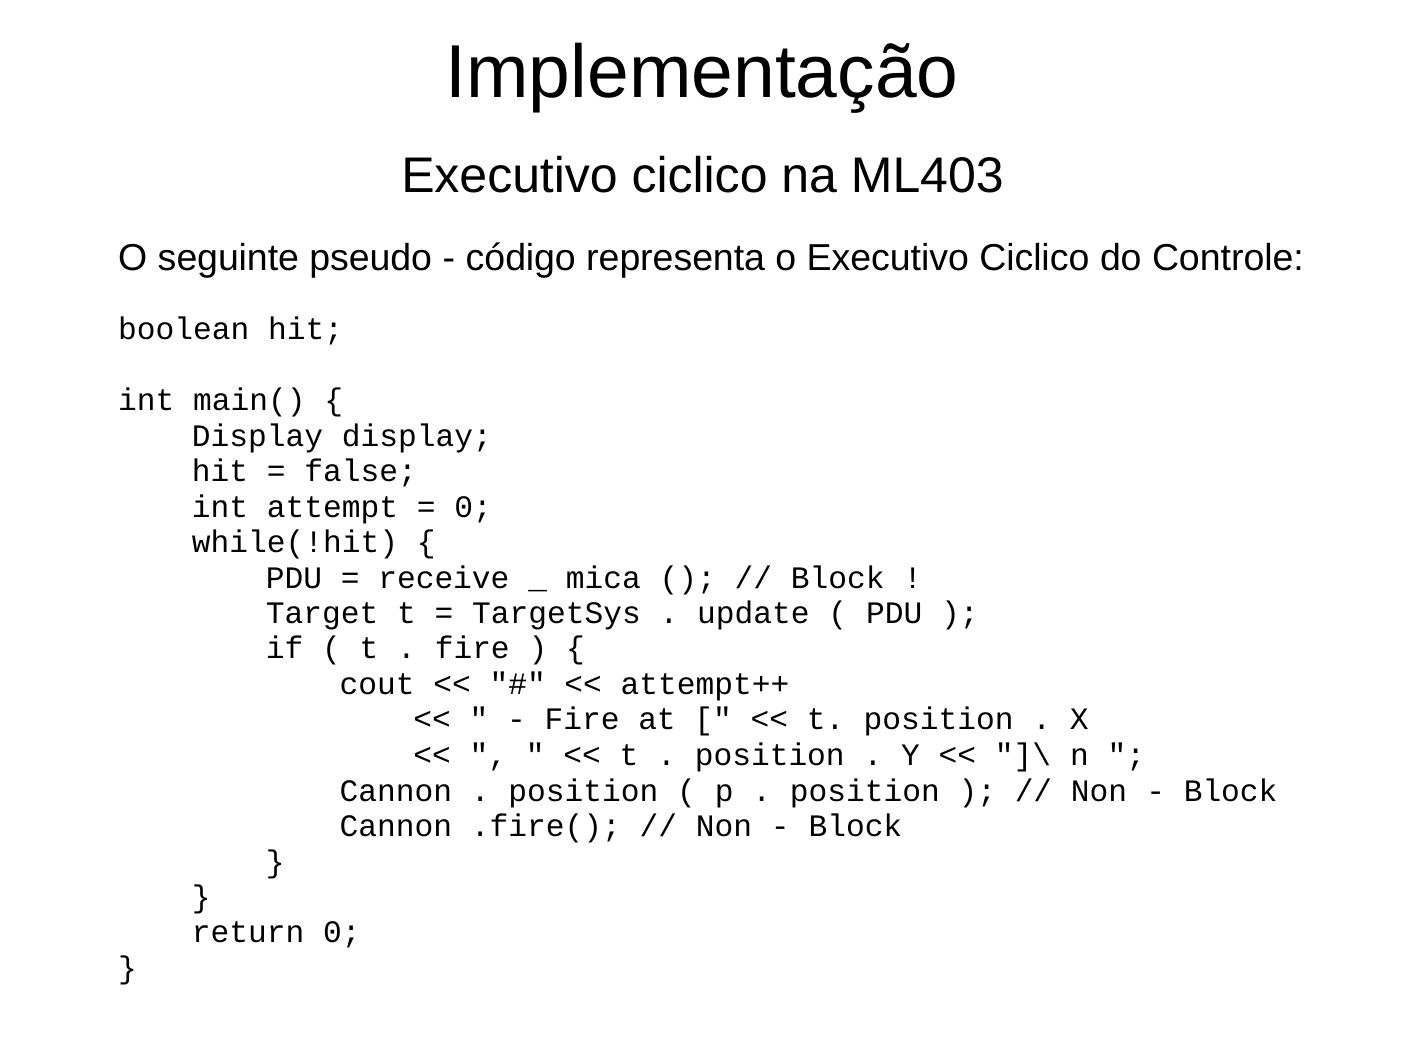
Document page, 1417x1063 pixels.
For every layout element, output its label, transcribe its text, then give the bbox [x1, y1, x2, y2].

text_box Executivo ciclico na ML403 [59, 147, 1359, 224]
text_box Implementação [59, 29, 1359, 143]
text_box O seguinte pseudo - código representa o Executivo Ciclico do Controle: boolean hit; int main() { Display display; hit = false; int attempt = 0; while(!hit) { PDU = receive _ mica (); // Block ! Target t = TargetSys . update ( PDU ); if ( t . fire ) { cout << "#" << attempt++ << " - Fire at [" << t. position . X << ", " << t . position . Y << "]\ n "; Cannon . position ( p . position ); // Non - Block Cannon .fire(); // Non - Block } } return 0; } [118, 236, 1359, 1063]
